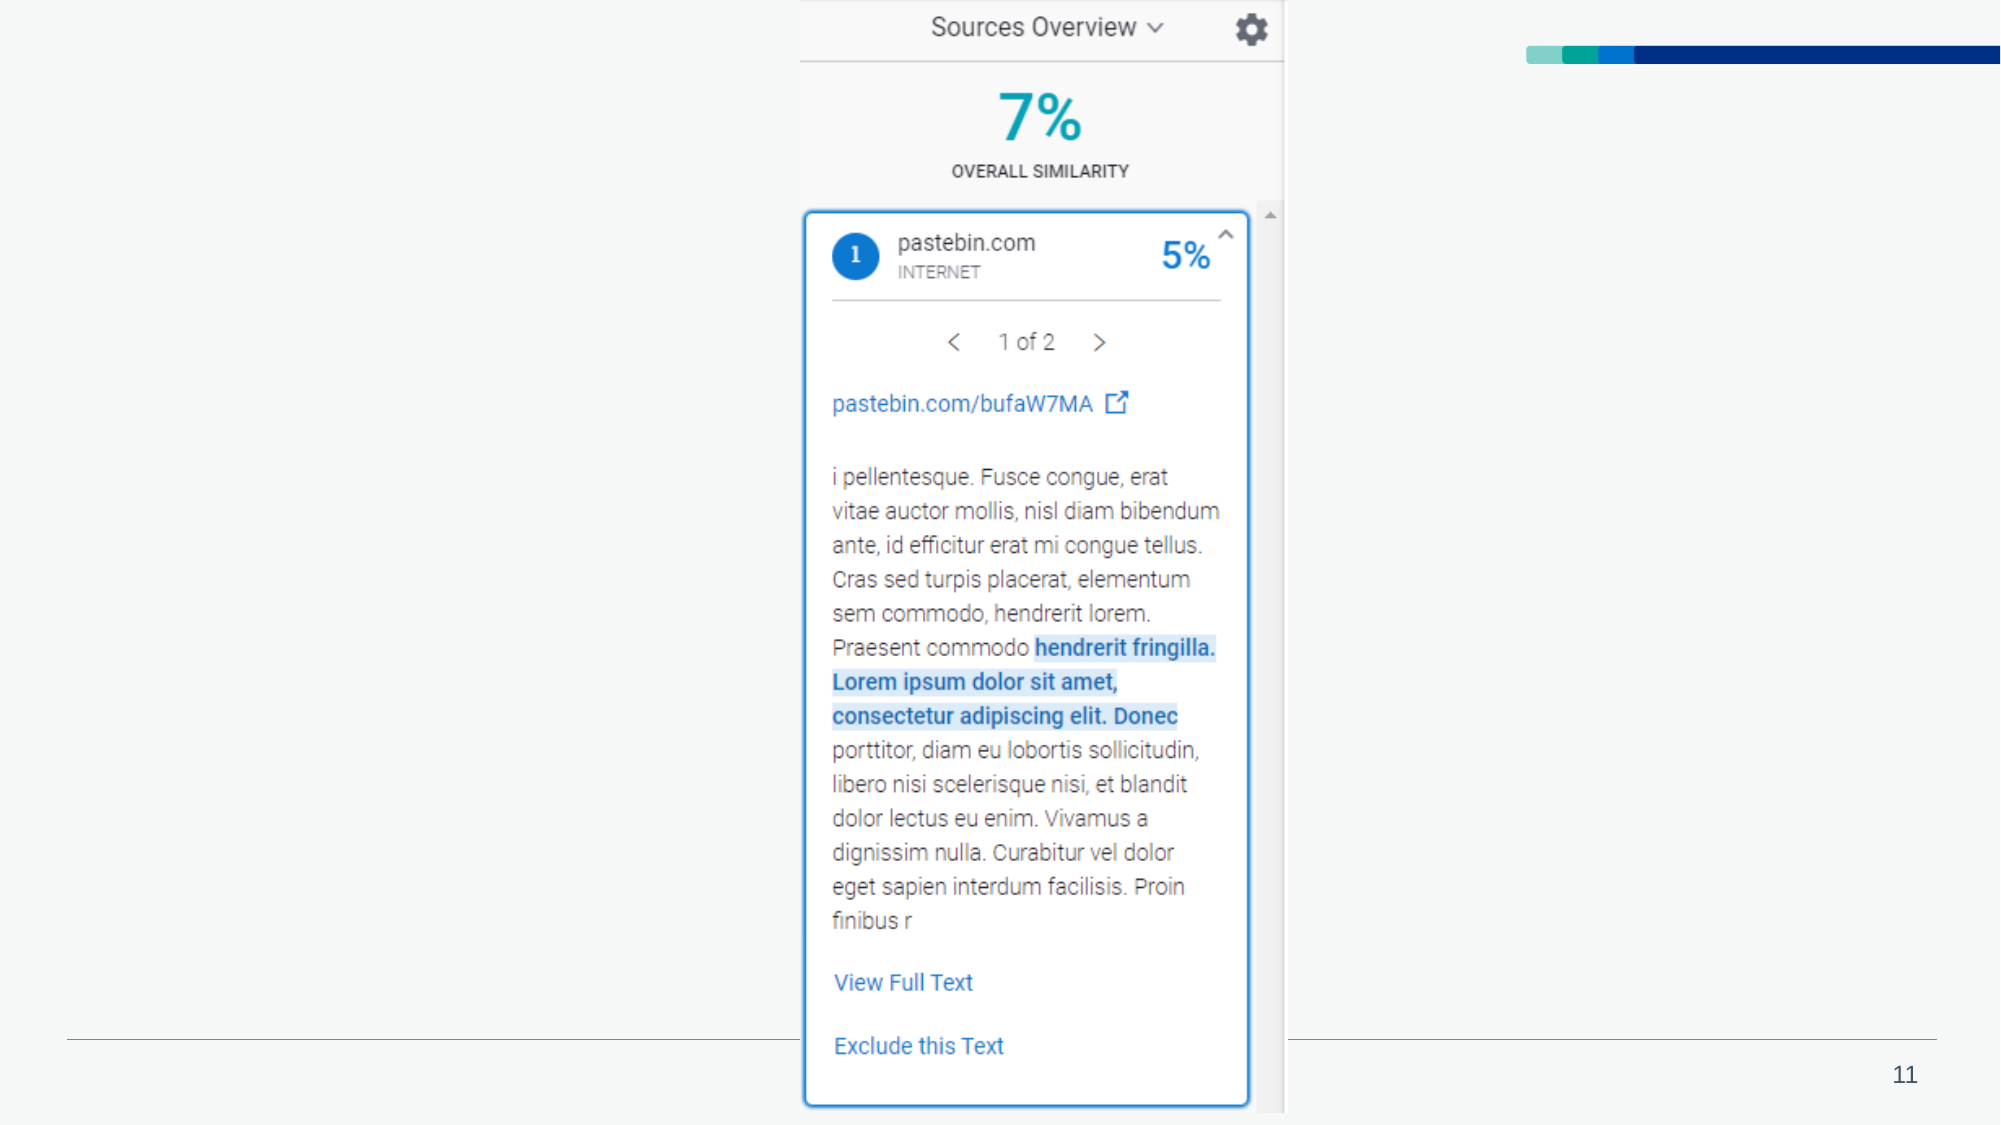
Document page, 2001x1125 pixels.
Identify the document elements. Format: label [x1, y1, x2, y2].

picture [800, 0, 1288, 1113]
